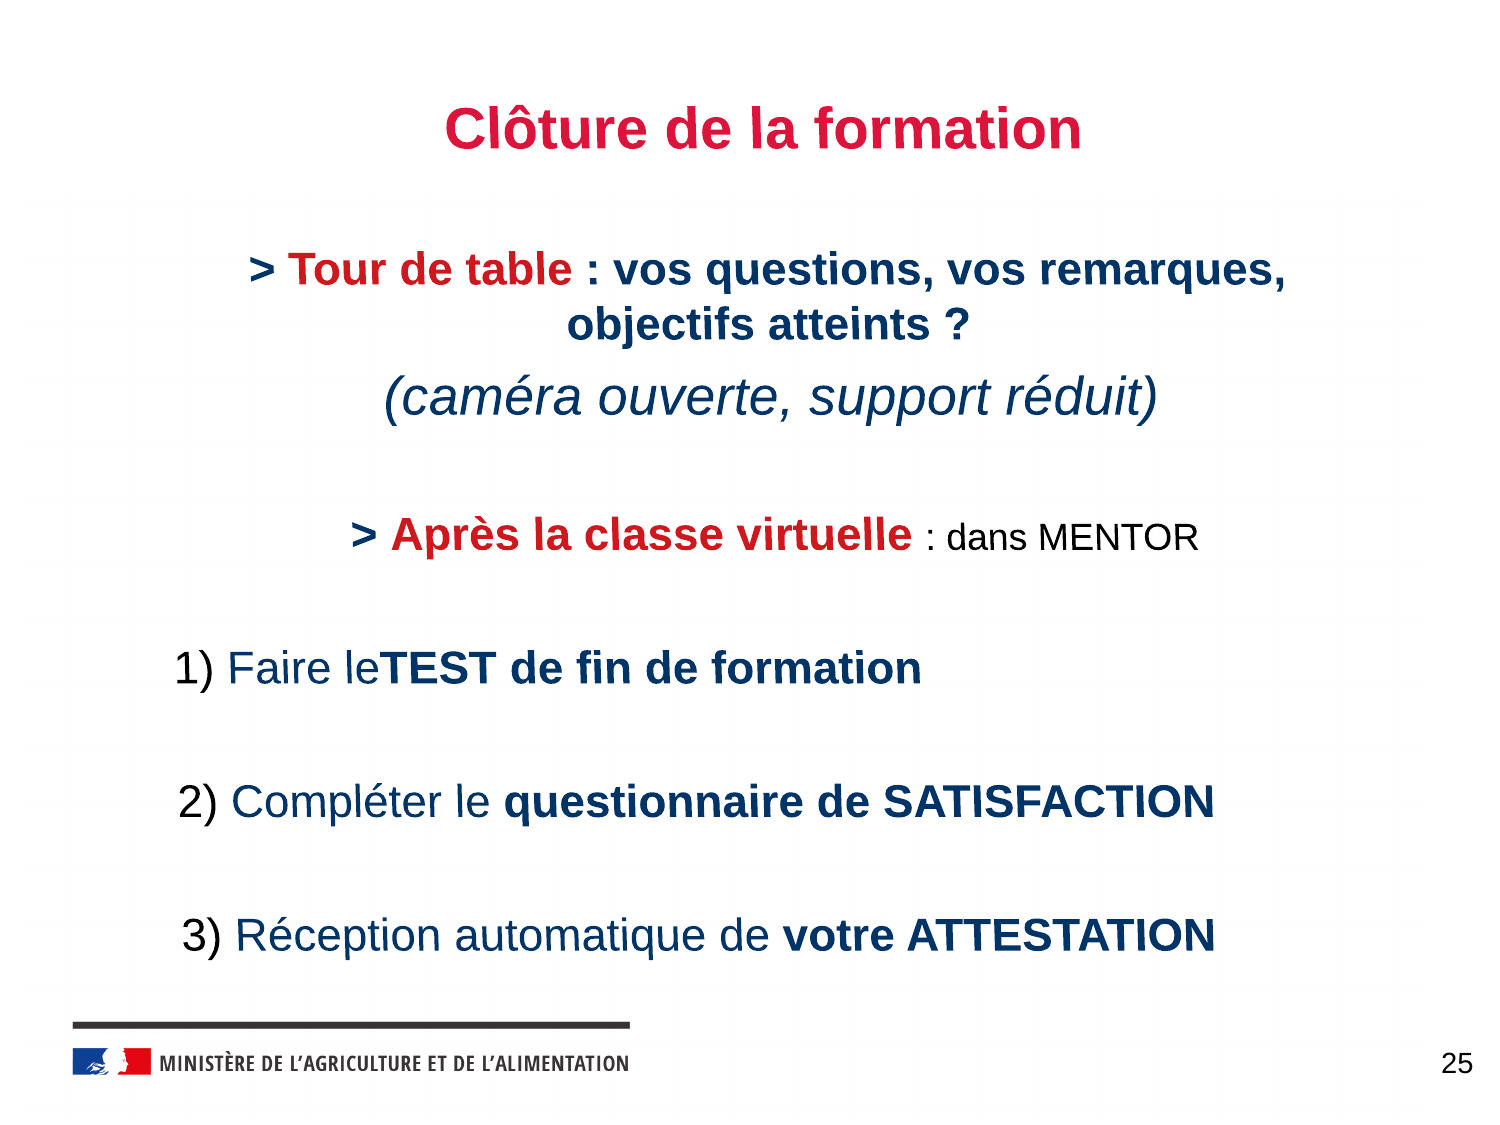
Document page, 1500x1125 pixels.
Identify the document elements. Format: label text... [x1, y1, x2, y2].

text_box Clôture de la formation > Tour de table : vos questions, vos remarques, objectifs atteints ? (caméra ouverte, support réduit) > Après la classe virtuelle : dans MENTOR Faire leTEST de fin de formation Compléter le questionnaire de SATISFACTION Réception automatique de votre ATTESTATION [141, 82, 1391, 367]
picture [23, 185, 1430, 1123]
